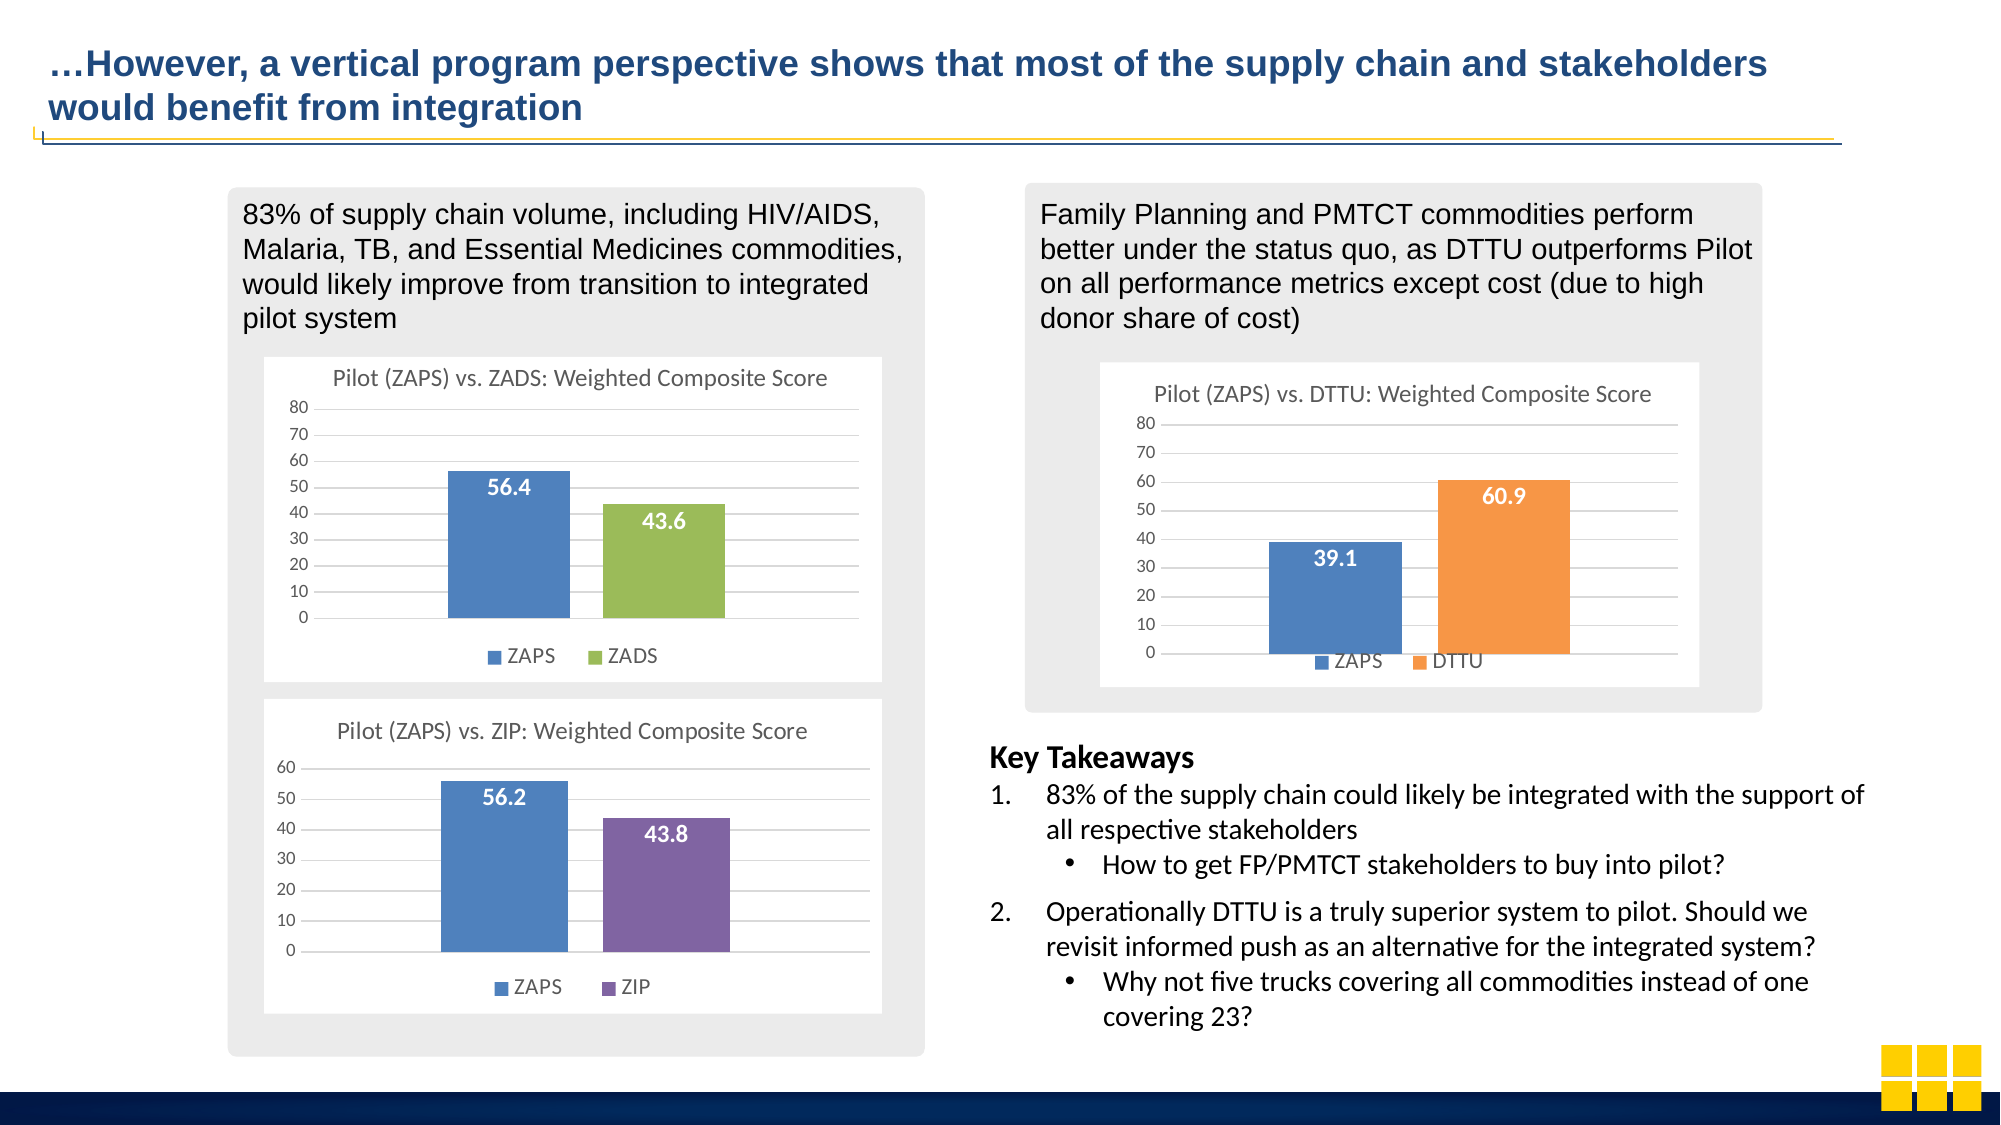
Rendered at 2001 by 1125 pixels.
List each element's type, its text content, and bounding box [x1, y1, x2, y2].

text_box Pilot (ZAPS) vs. DTTU: Weighted Composite Score [1139, 370, 1668, 416]
text_box 83% of supply chain volume, including HIV/AIDS, Malaria, TB, and Essential Medicines commodities, would likely improve from transition to integrated pilot system [227, 187, 925, 313]
text_box [1025, 182, 1762, 187]
text_box [275, 314, 283, 326]
text_box [360, 314, 368, 319]
text_box [322, 313, 330, 325]
text_box [227, 313, 925, 1057]
title …However, a vertical program perspective shows that most of the supply chain and stakeholders would benefit from integration [33, 31, 1834, 137]
text_box [1024, 500, 1763, 713]
chart [1100, 362, 1700, 688]
chart [264, 698, 882, 1014]
picture [0, 1092, 2000, 1125]
text_box Family Planning and PMTCT commodities perform better under the status quo, as DTTU outperforms Pilot on all performance metrics except cost (due to high donor share of cost) [1024, 187, 1775, 500]
text_box Key Takeaways 83% of the supply chain could likely be integrated with the support of all respective stakeholders How to get FP/PMTCT stakeholders to buy into pilot? Operationally DTTU is a truly superior system to pilot. Should we revisit informed push as an alternative for the integrated system? Why not five trucks covering all commodities instead of one covering 23? [975, 728, 1892, 1041]
text_box [247, 314, 254, 326]
chart [264, 356, 882, 683]
text_box Pilot (ZAPS) vs. ZADS: Weighted Composite Score [317, 354, 844, 400]
